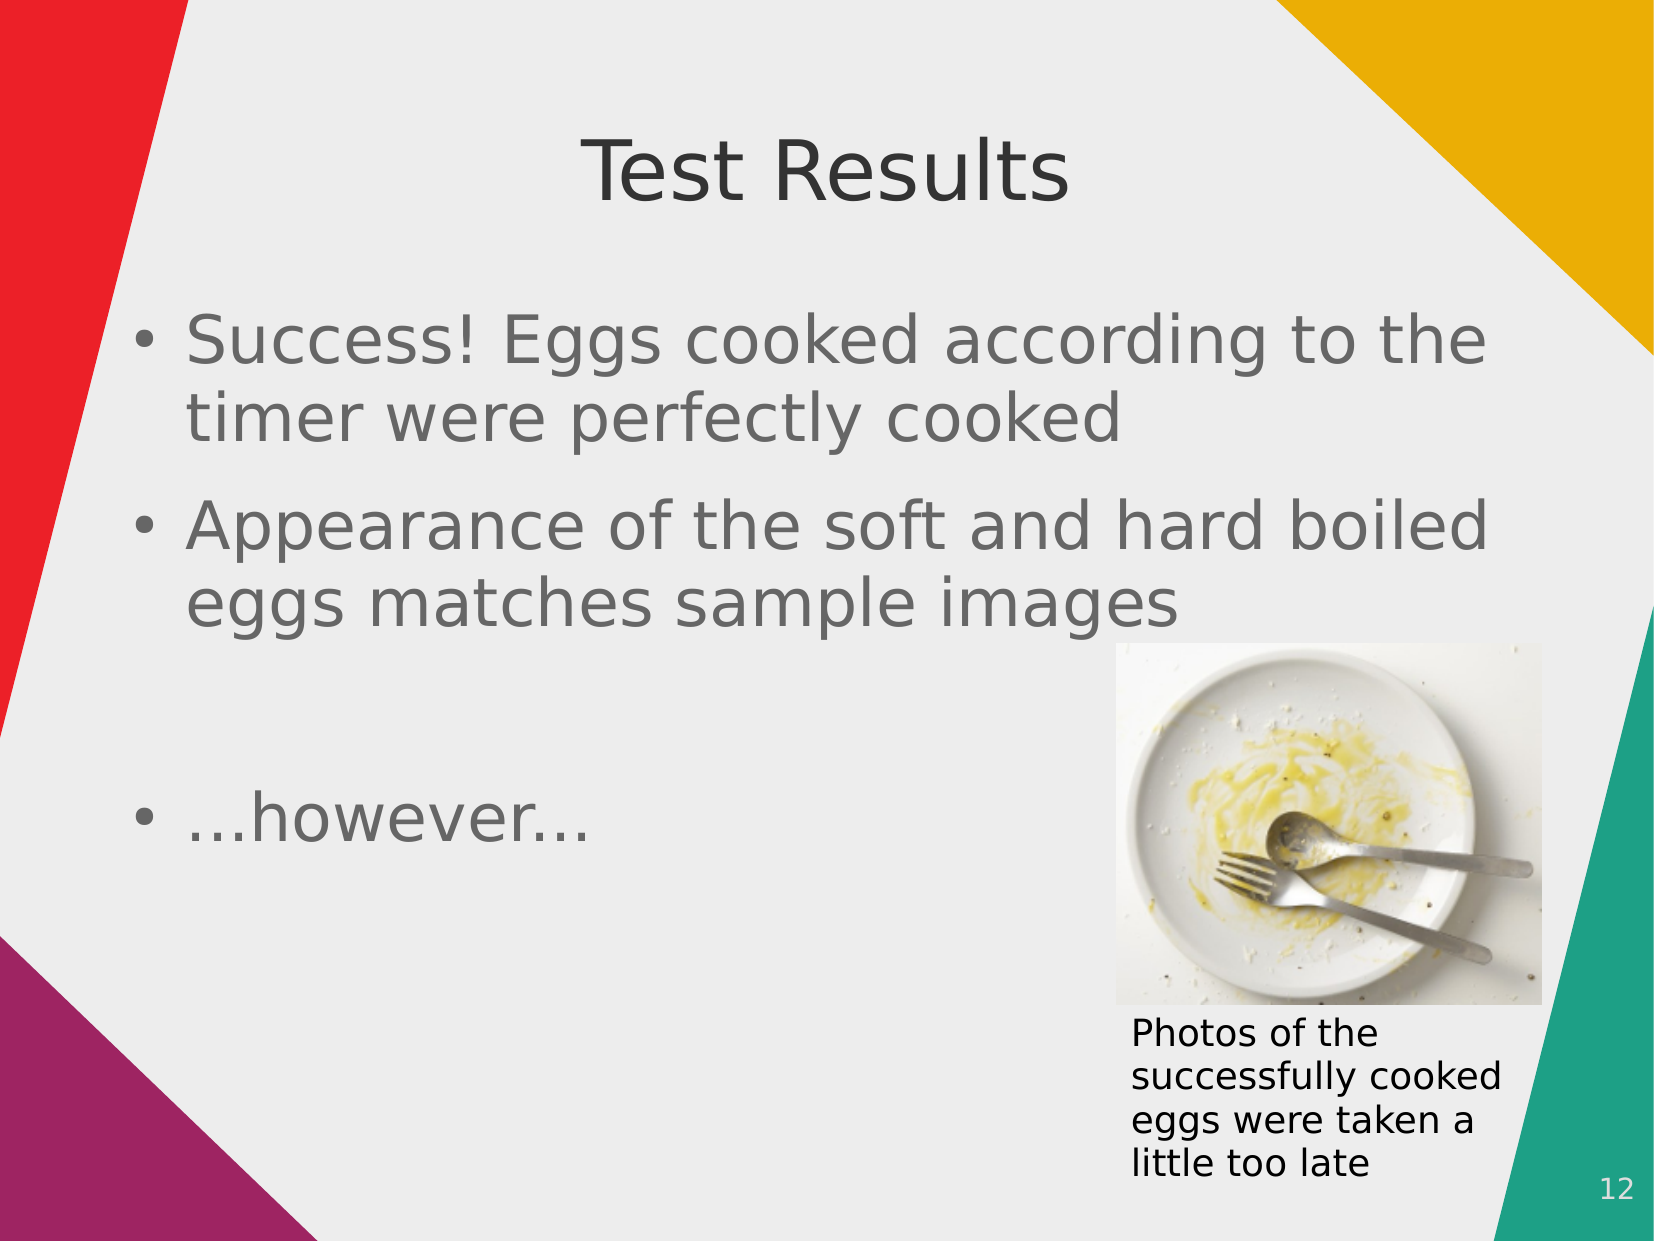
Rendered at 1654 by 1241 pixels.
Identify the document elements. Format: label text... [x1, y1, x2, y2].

title Test Results [114, 73, 1539, 271]
text_box Photos of the successfully cooked eggs were taken a little too late [1116, 1004, 1557, 1194]
picture [1116, 643, 1542, 1004]
list Success! Eggs cooked according to the timer were perfectly cooked Appearance of the soft and hard boiled eggs matches sample images ...however... [114, 302, 1539, 1033]
